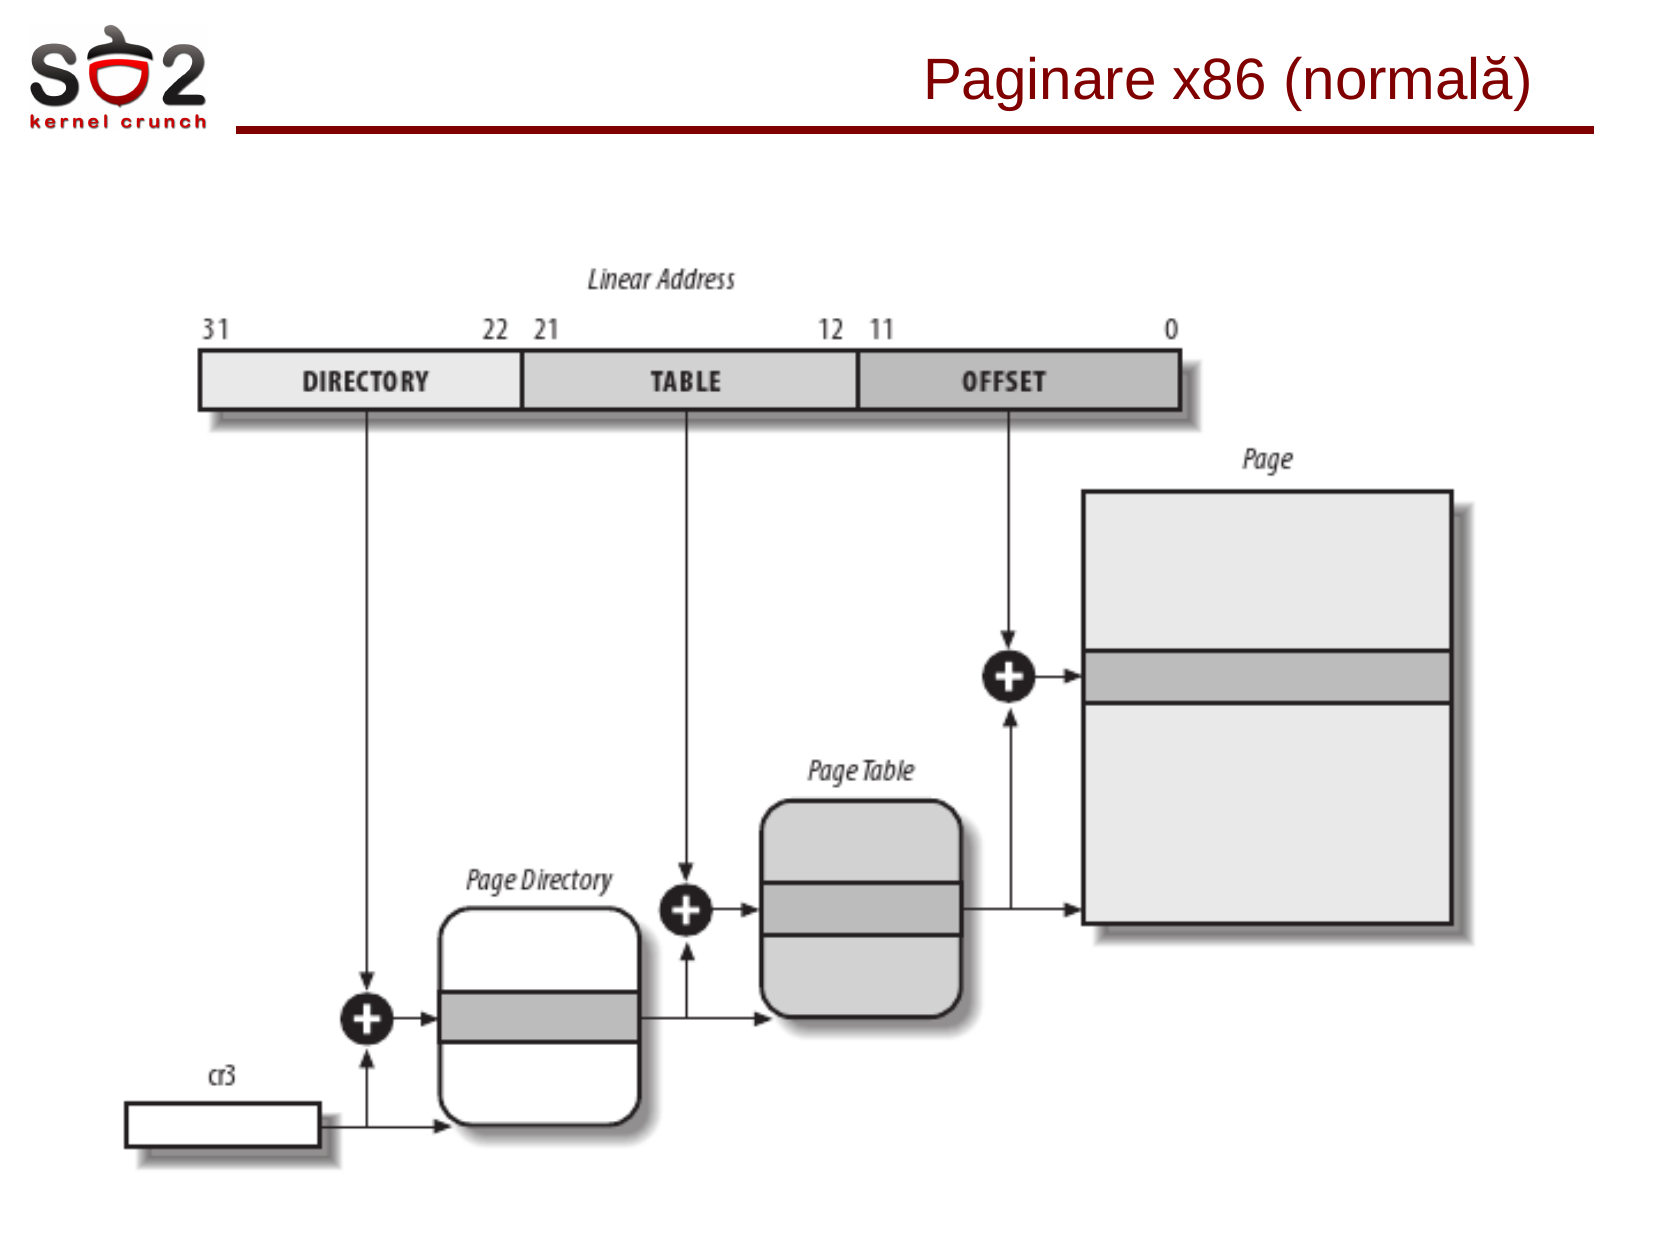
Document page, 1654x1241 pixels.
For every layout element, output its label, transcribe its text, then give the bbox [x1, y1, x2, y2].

picture [29, 23, 121, 130]
picture [81, 251, 1512, 1186]
title Paginare x86 (normală) [121, 11, 1534, 148]
